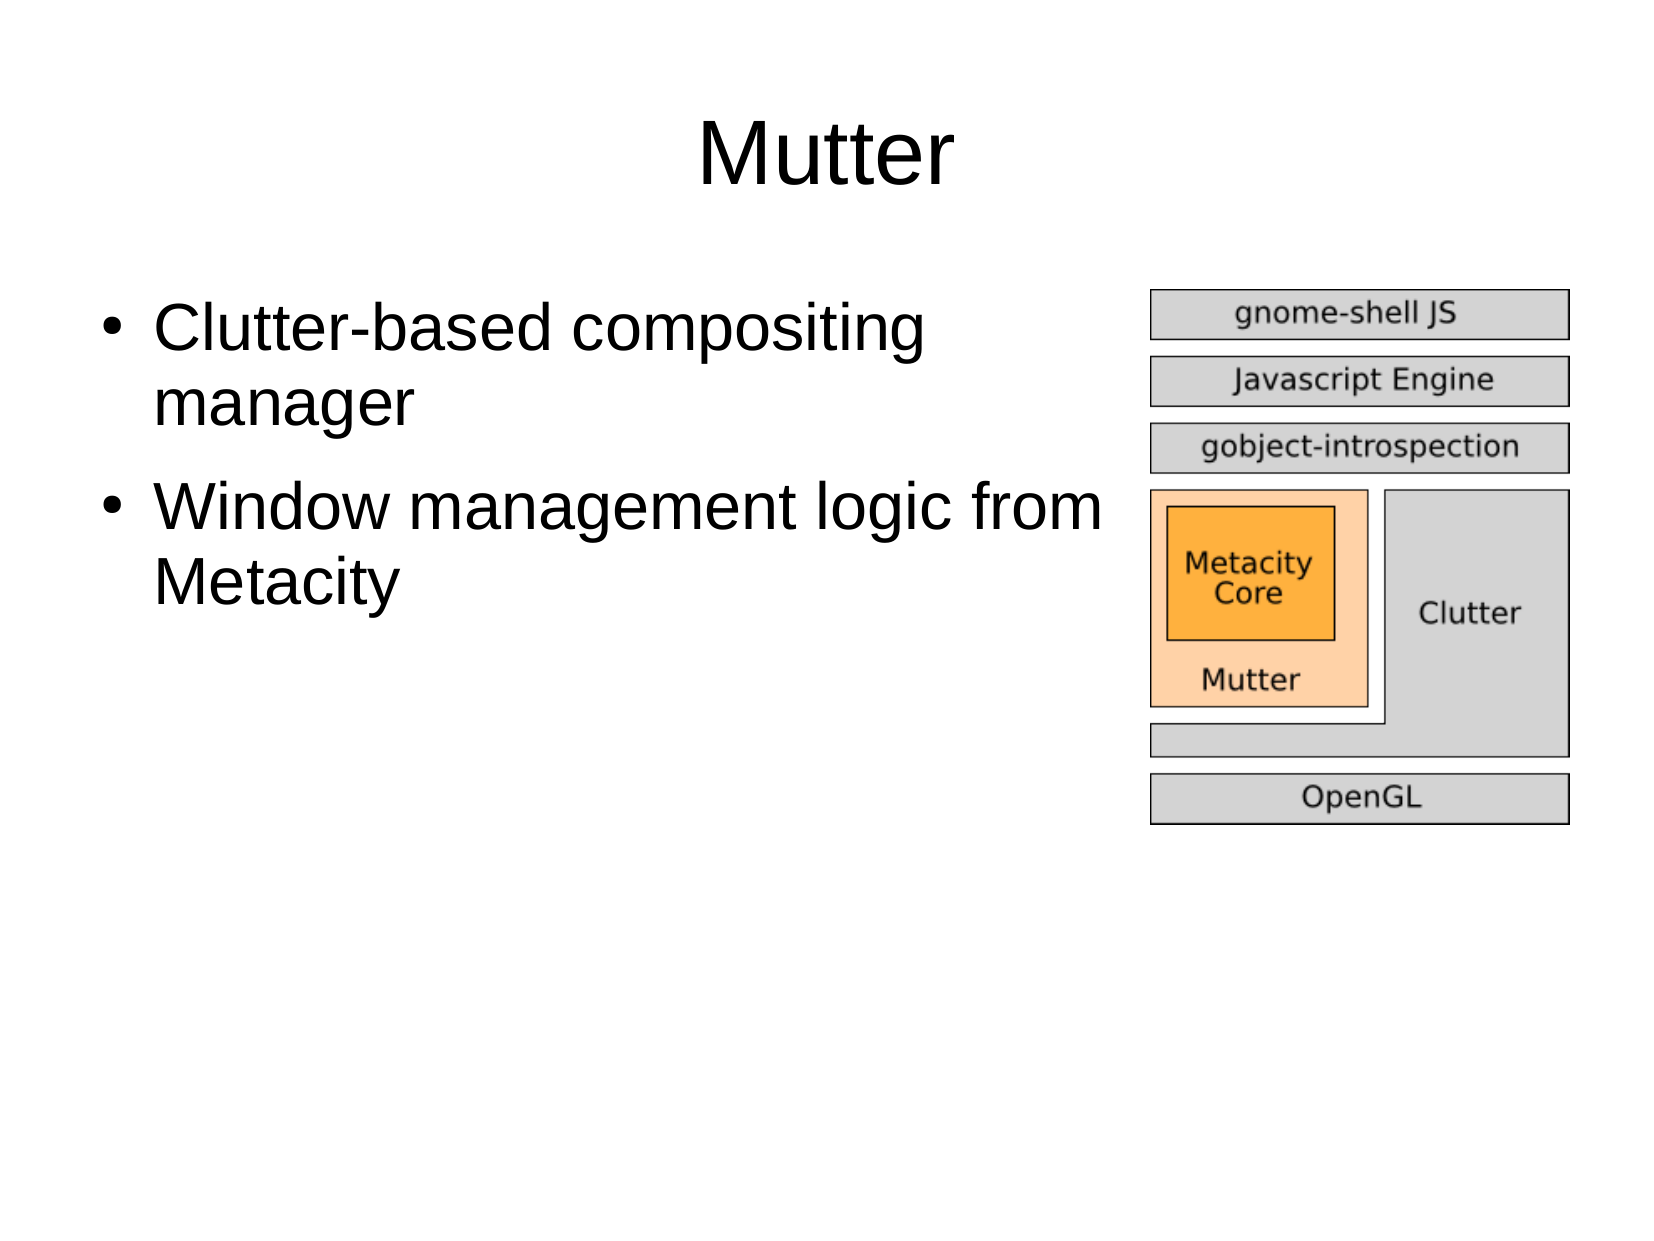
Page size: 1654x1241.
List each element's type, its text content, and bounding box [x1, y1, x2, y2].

list Clutter-based compositing manager Window management logic from Metacity [82, 290, 1128, 1094]
title Mutter [82, 56, 1571, 250]
picture [1150, 289, 1570, 826]
